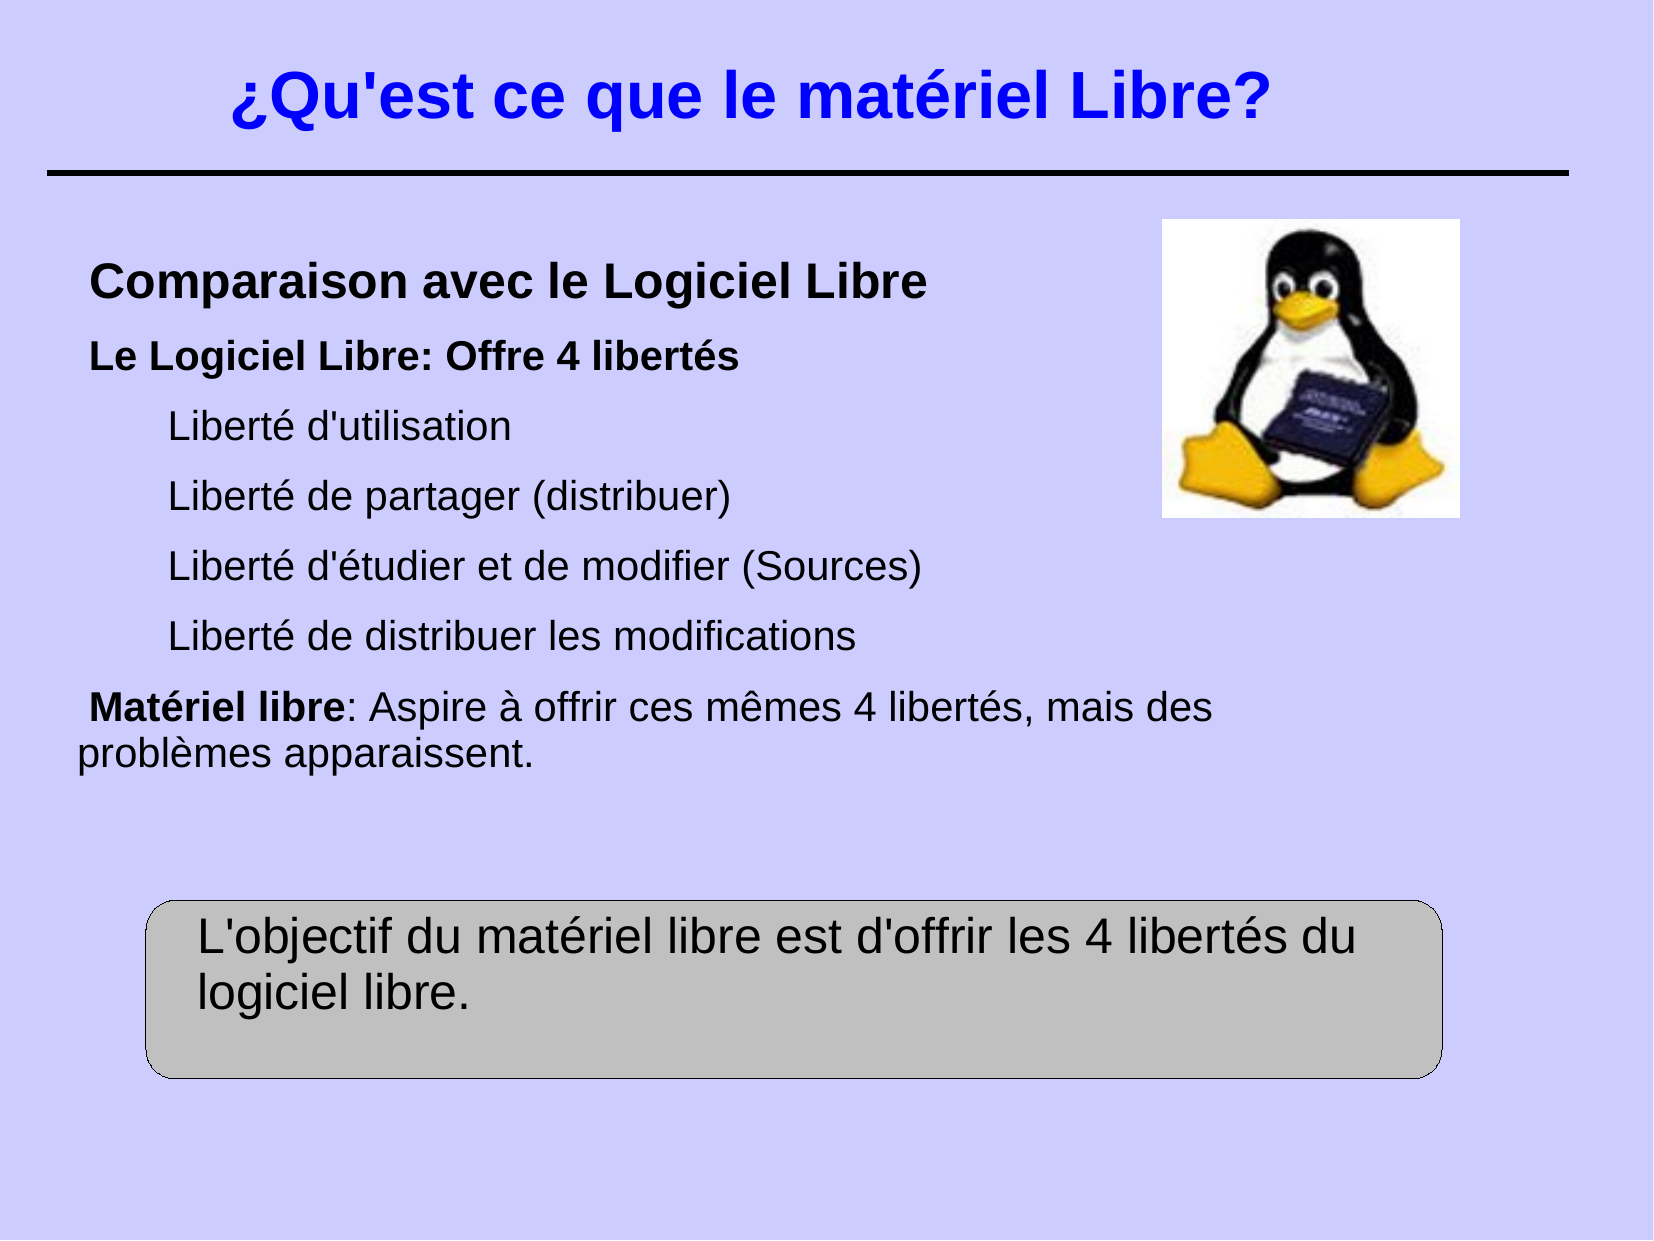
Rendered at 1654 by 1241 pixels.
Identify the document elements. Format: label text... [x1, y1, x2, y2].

picture [1162, 219, 1460, 518]
title ¿Qu'est ce que le matériel Libre? [114, 0, 1390, 170]
text_box Comparaison avec le Logiciel Libre Le Logiciel Libre: Offre 4 libertés Liberté d'utilisation Liberté de partager (distribuer) Liberté d'étudier et de modifier (Sources) Liberté de distribuer les modifications Matériel libre: Aspire à offrir ces mêmes 4 libertés, mais des problèmes apparaissent. [77, 253, 1358, 863]
text_box [145, 900, 1443, 1079]
text_box L'objectif du matériel libre est d'offrir les 4 libertés du logiciel libre. [197, 908, 1399, 1026]
